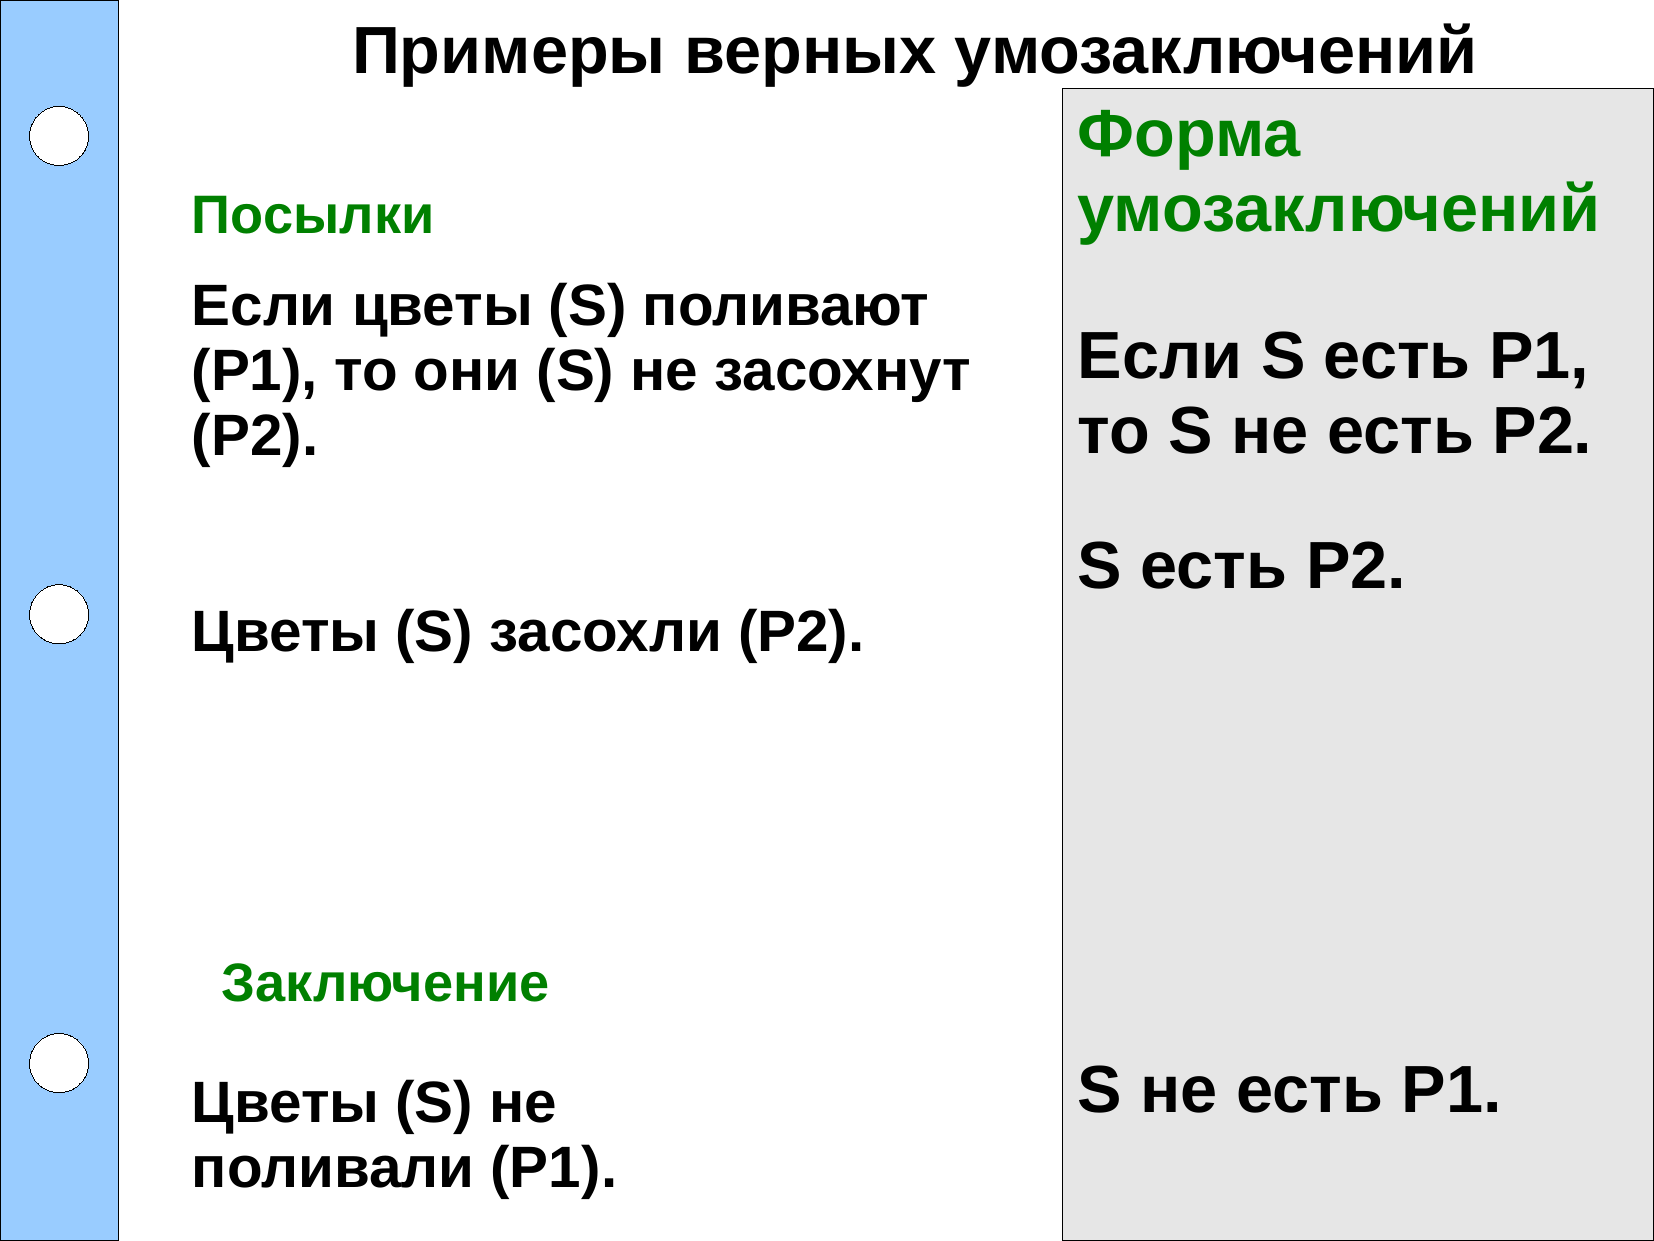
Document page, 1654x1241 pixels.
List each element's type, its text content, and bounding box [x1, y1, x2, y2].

text_box [1062, 88, 1654, 1241]
text_box [0, 0, 119, 1241]
text_box Форма умозаключений [1062, 88, 1625, 253]
text_box Если S есть P1, то S не есть P2. S есть P2. S не есть P1. [1062, 253, 1625, 1136]
text_box Цветы (S) не поливали (P1). [177, 1062, 857, 1211]
text_box Посылки [177, 177, 562, 254]
text_box Заключение [206, 944, 650, 1034]
text_box Если цветы (S) поливают (P1), то они (S) не засохнут (P2). Цветы (S) засохли (P2). [177, 265, 1062, 768]
text_box Примеры верных умозаключений [236, 5, 1595, 148]
